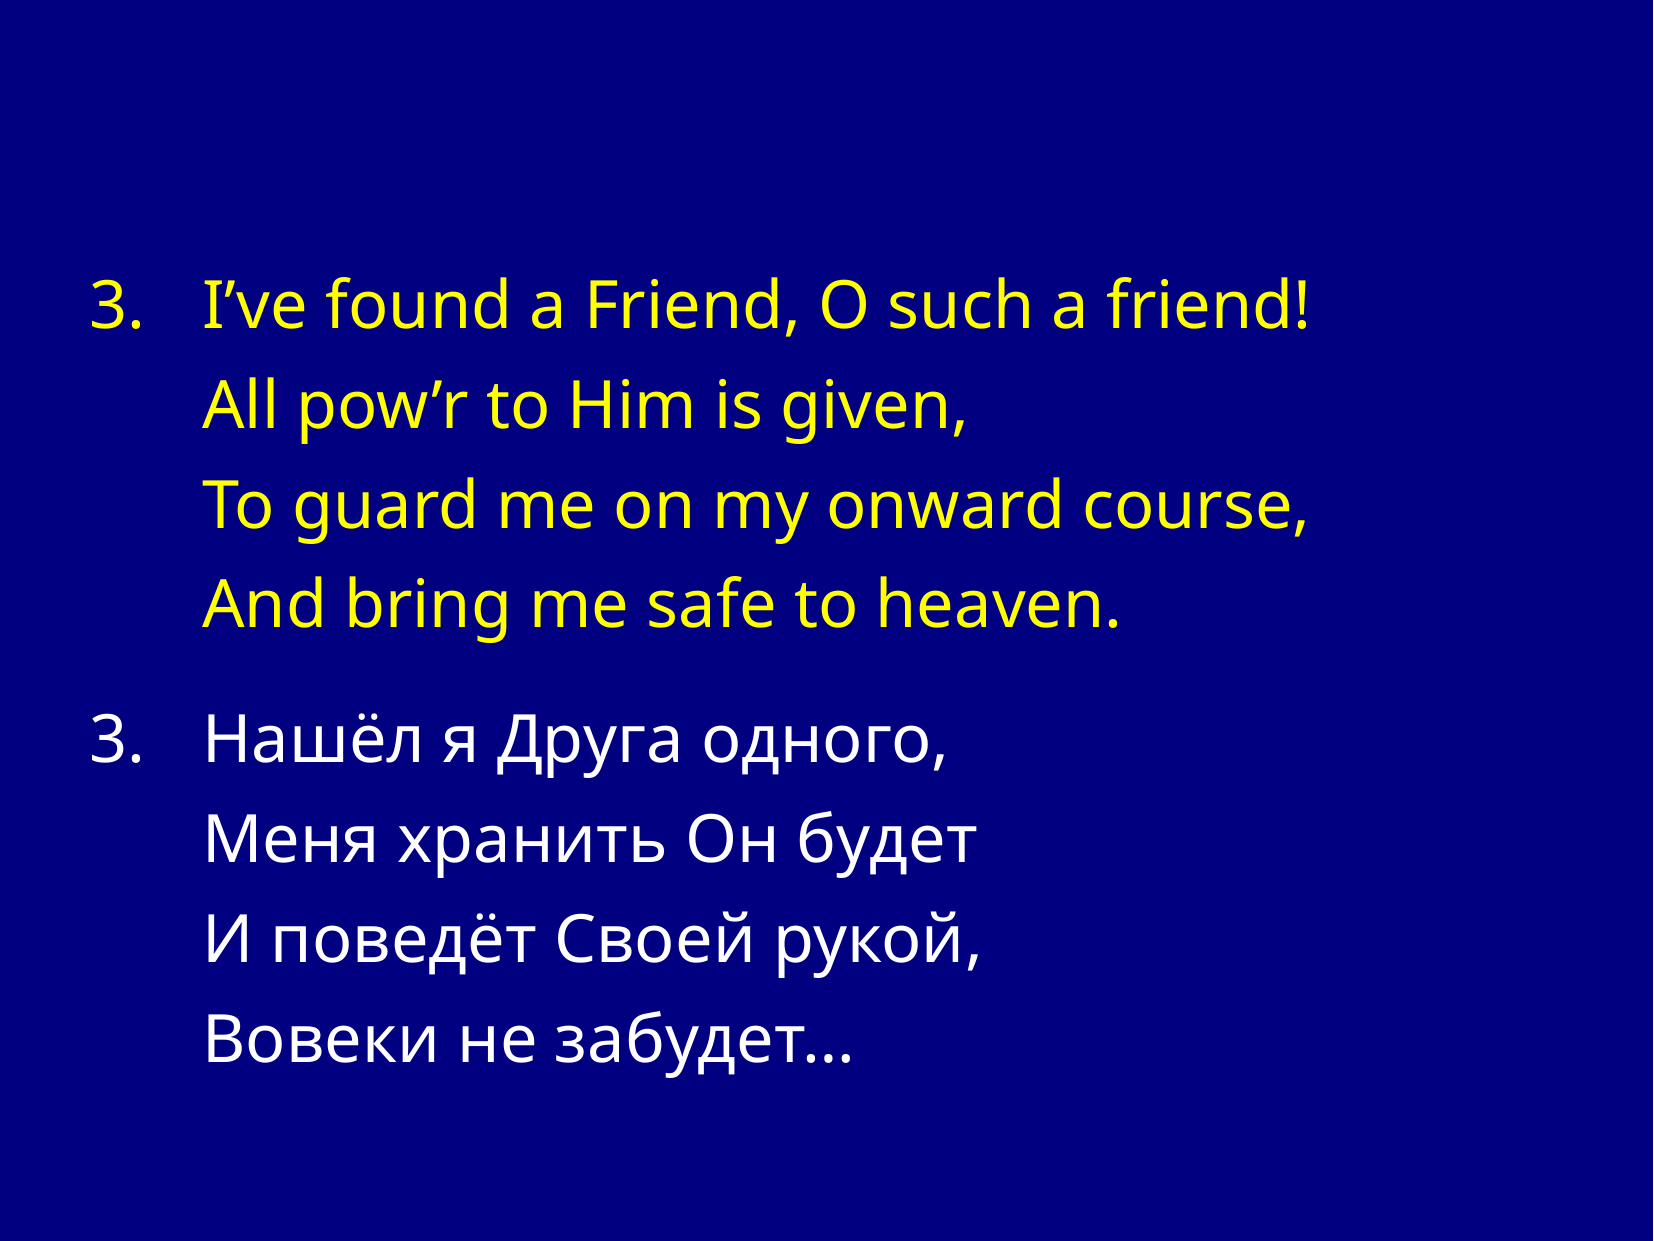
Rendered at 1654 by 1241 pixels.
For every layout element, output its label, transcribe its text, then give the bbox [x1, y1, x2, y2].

text_box 3. Нашёл я Друга одного, Меня хранить Он будет И поведёт Своей рукой, Вовеки не забудет… [75, 675, 1576, 1163]
text_box 3. I’ve found a Friend, O such a friend! All pow’r to Him is given, To guard me on my onward course, And bring me safe to heaven. [75, 150, 1576, 638]
